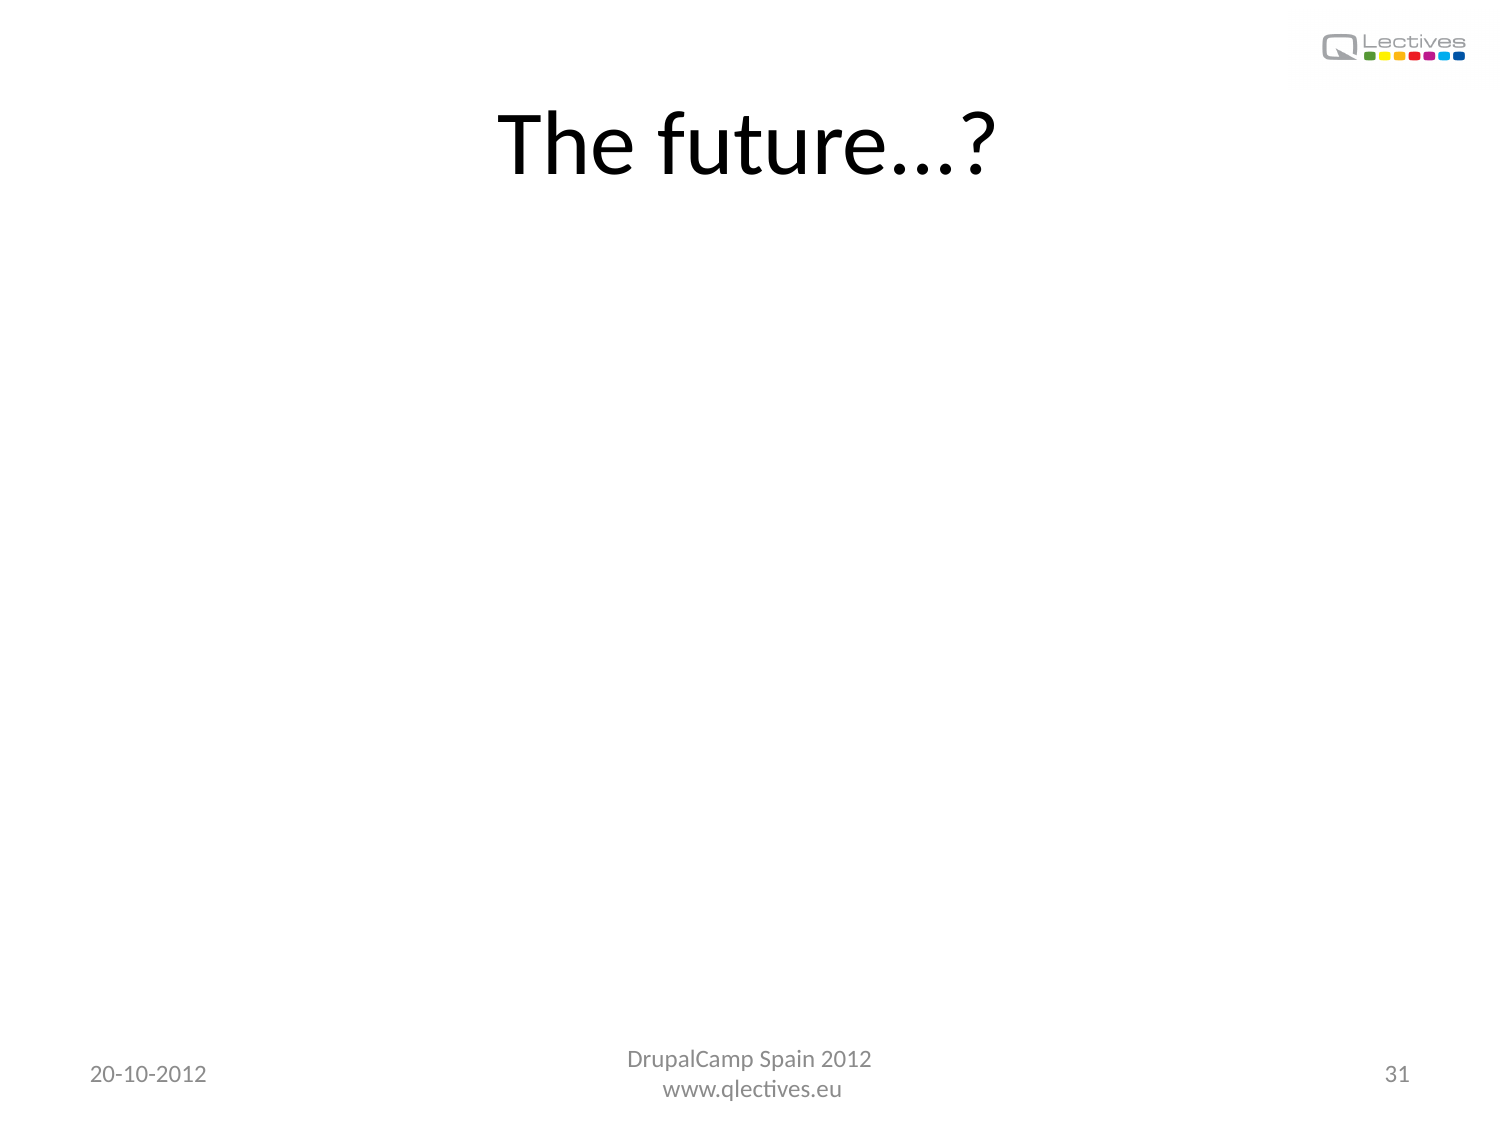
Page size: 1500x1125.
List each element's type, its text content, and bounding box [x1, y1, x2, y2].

text_box <number> [1074, 1042, 1425, 1103]
text_box The future...? [74, 44, 1425, 233]
text_box 20-10-2012 [74, 1042, 425, 1103]
text_box DrupalCamp Spain 2012 www.qlectives.eu [512, 1042, 988, 1103]
picture [1288, 9, 1500, 90]
